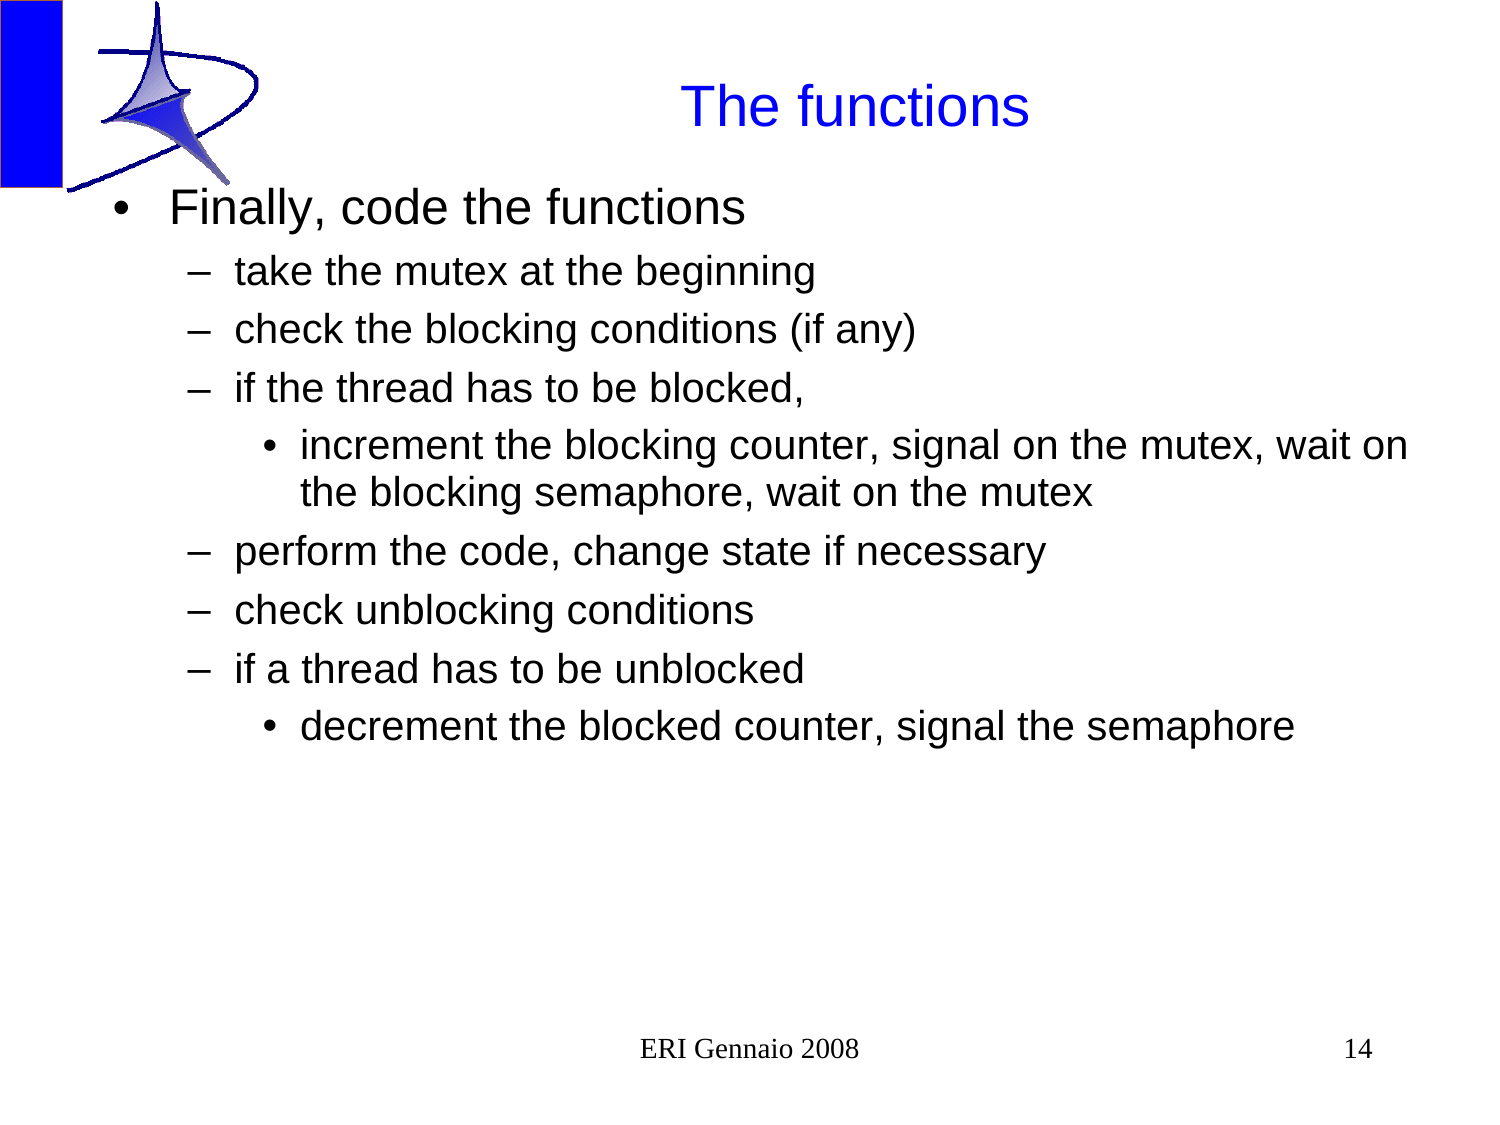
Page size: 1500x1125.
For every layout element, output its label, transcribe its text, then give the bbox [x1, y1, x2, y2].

picture [62, 0, 263, 197]
title The functions [262, 24, 1450, 179]
list Finally, code the functions take the mutex at the beginning check the blocking conditions (if any) if the thread has to be blocked, increment the blocking counter, signal on the mutex, wait on the blocking semaphore, wait on the mutex perform the code, change state if necessary check unblocking conditions if a thread has to be unblocked decrement the blocked counter, signal the semaphore [112, 179, 1450, 1013]
